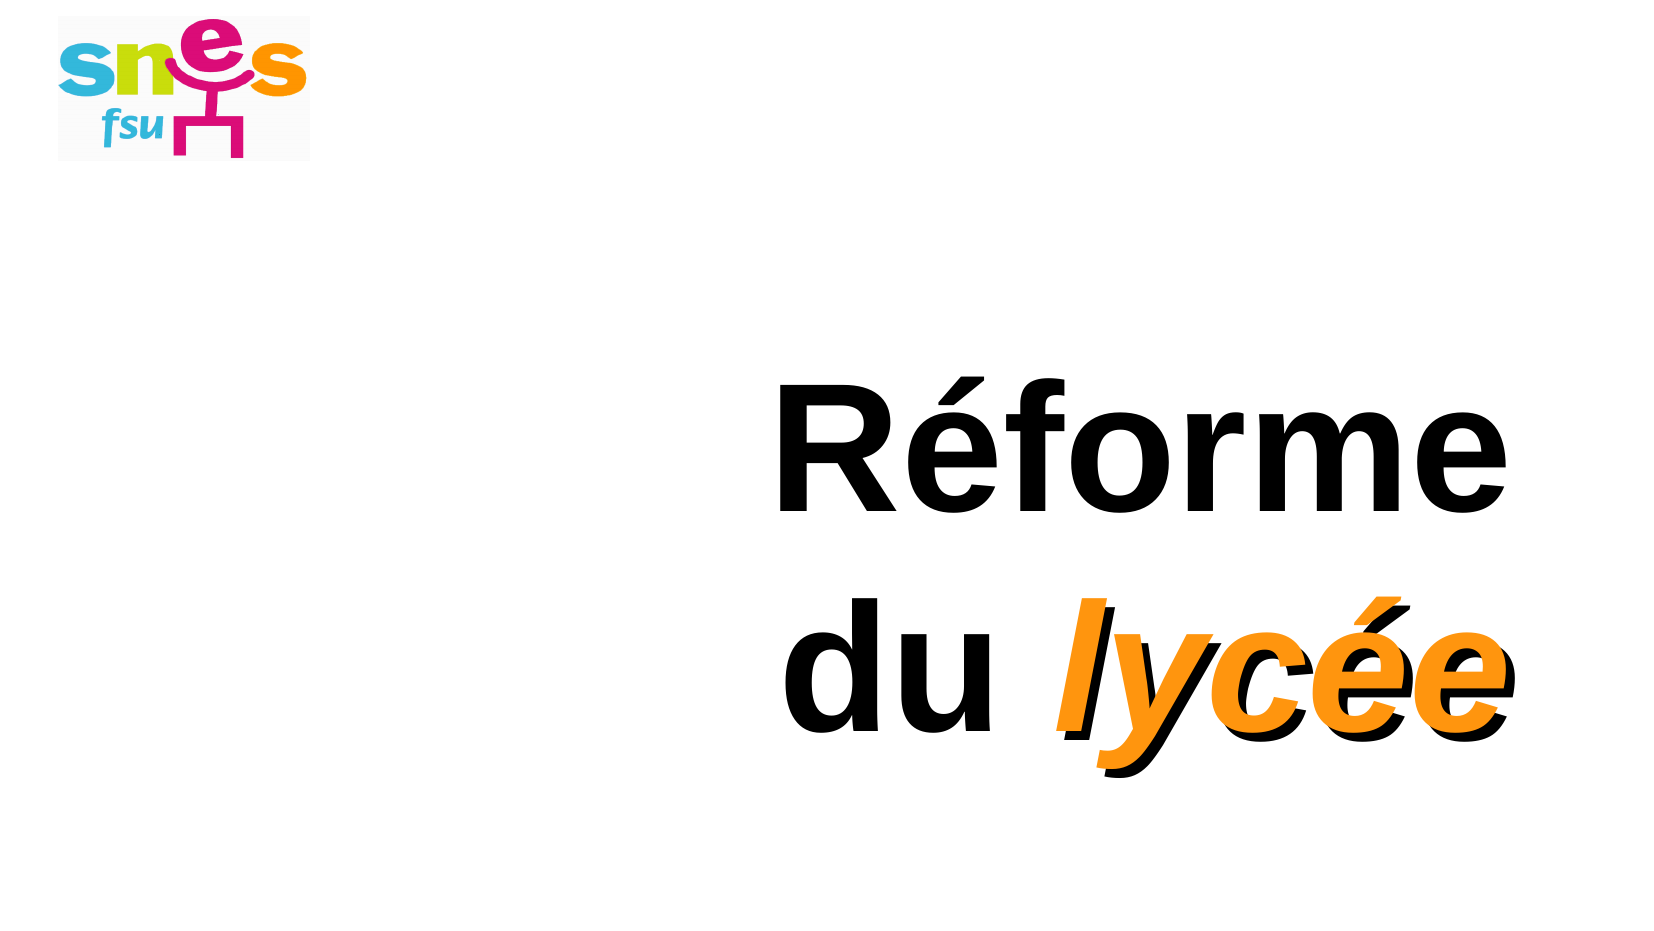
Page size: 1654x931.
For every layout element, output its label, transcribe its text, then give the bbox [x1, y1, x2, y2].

title Réforme du lycée [131, 41, 1544, 876]
picture [58, 17, 310, 161]
